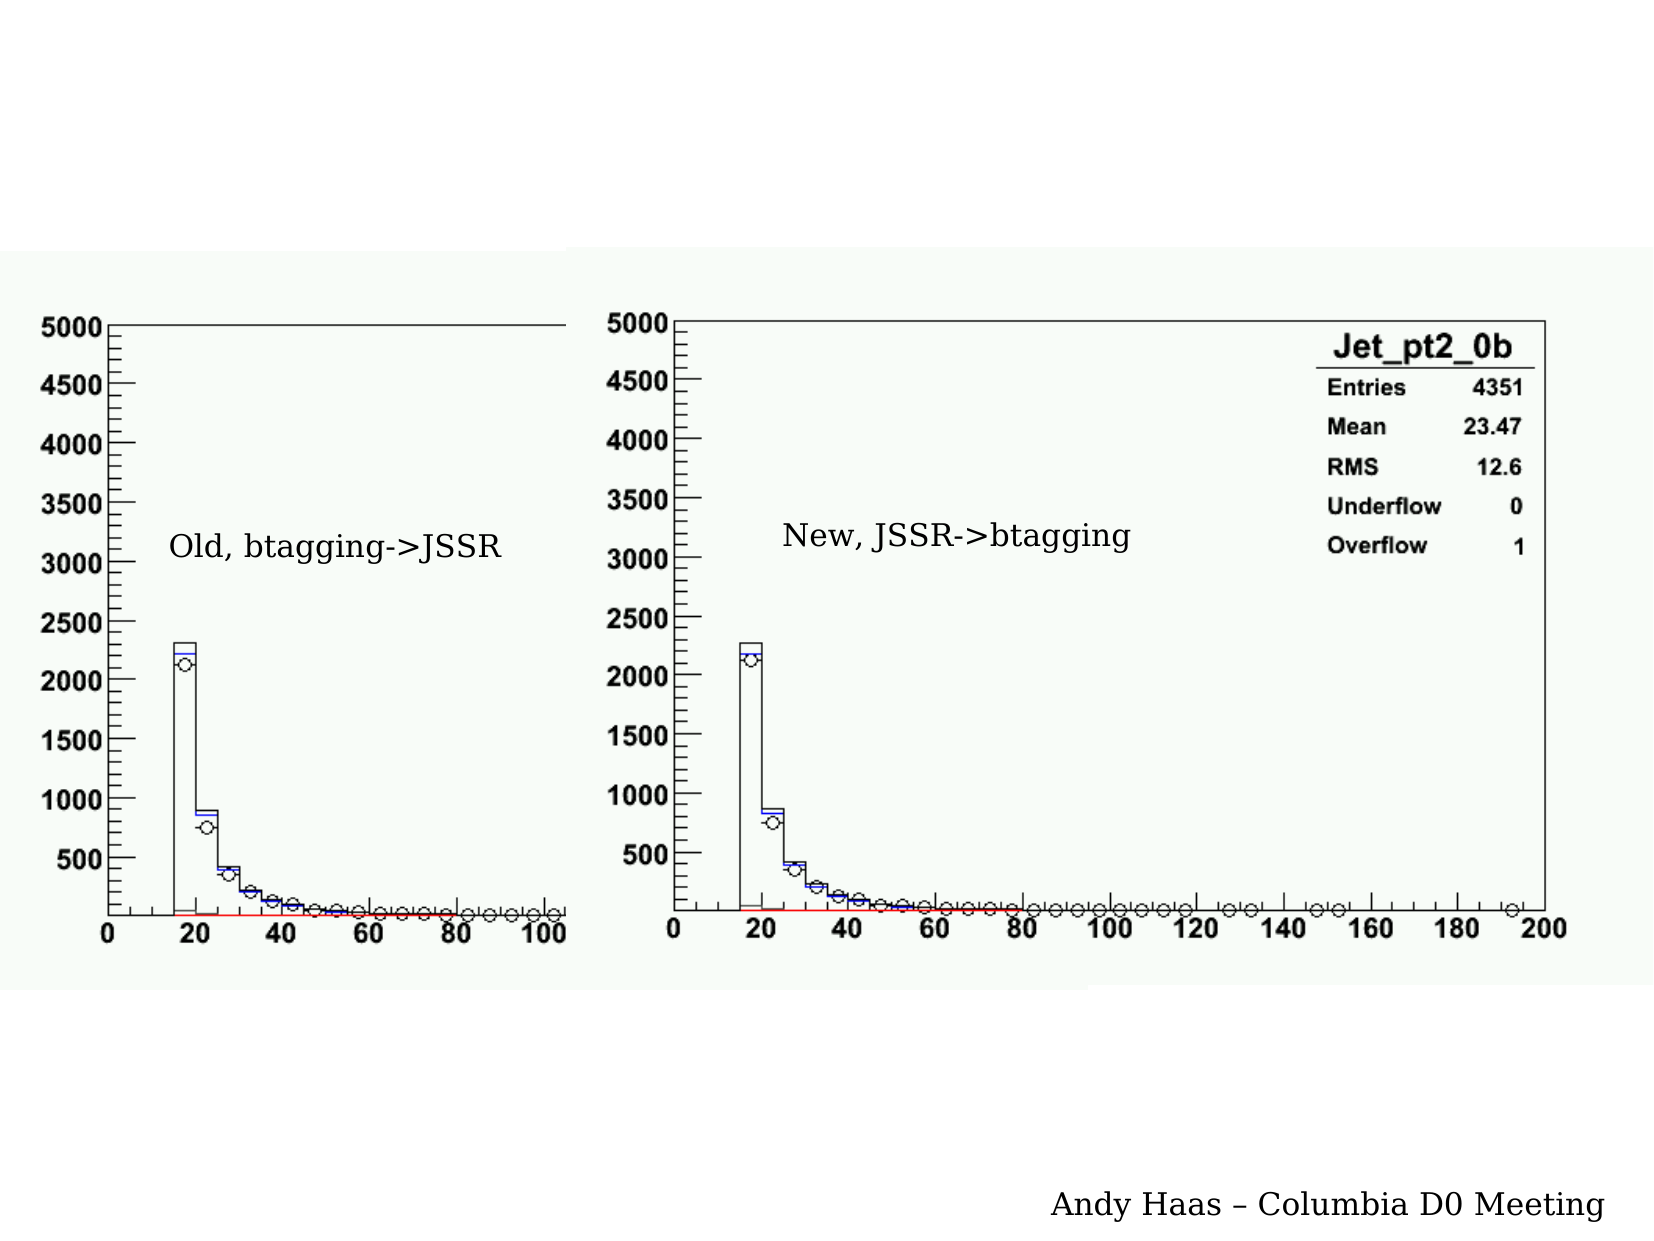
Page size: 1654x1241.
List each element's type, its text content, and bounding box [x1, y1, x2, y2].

text_box New, JSSR->btagging [782, 517, 1132, 554]
picture [0, 247, 1654, 990]
text_box Old, btagging->JSSR [168, 528, 502, 565]
